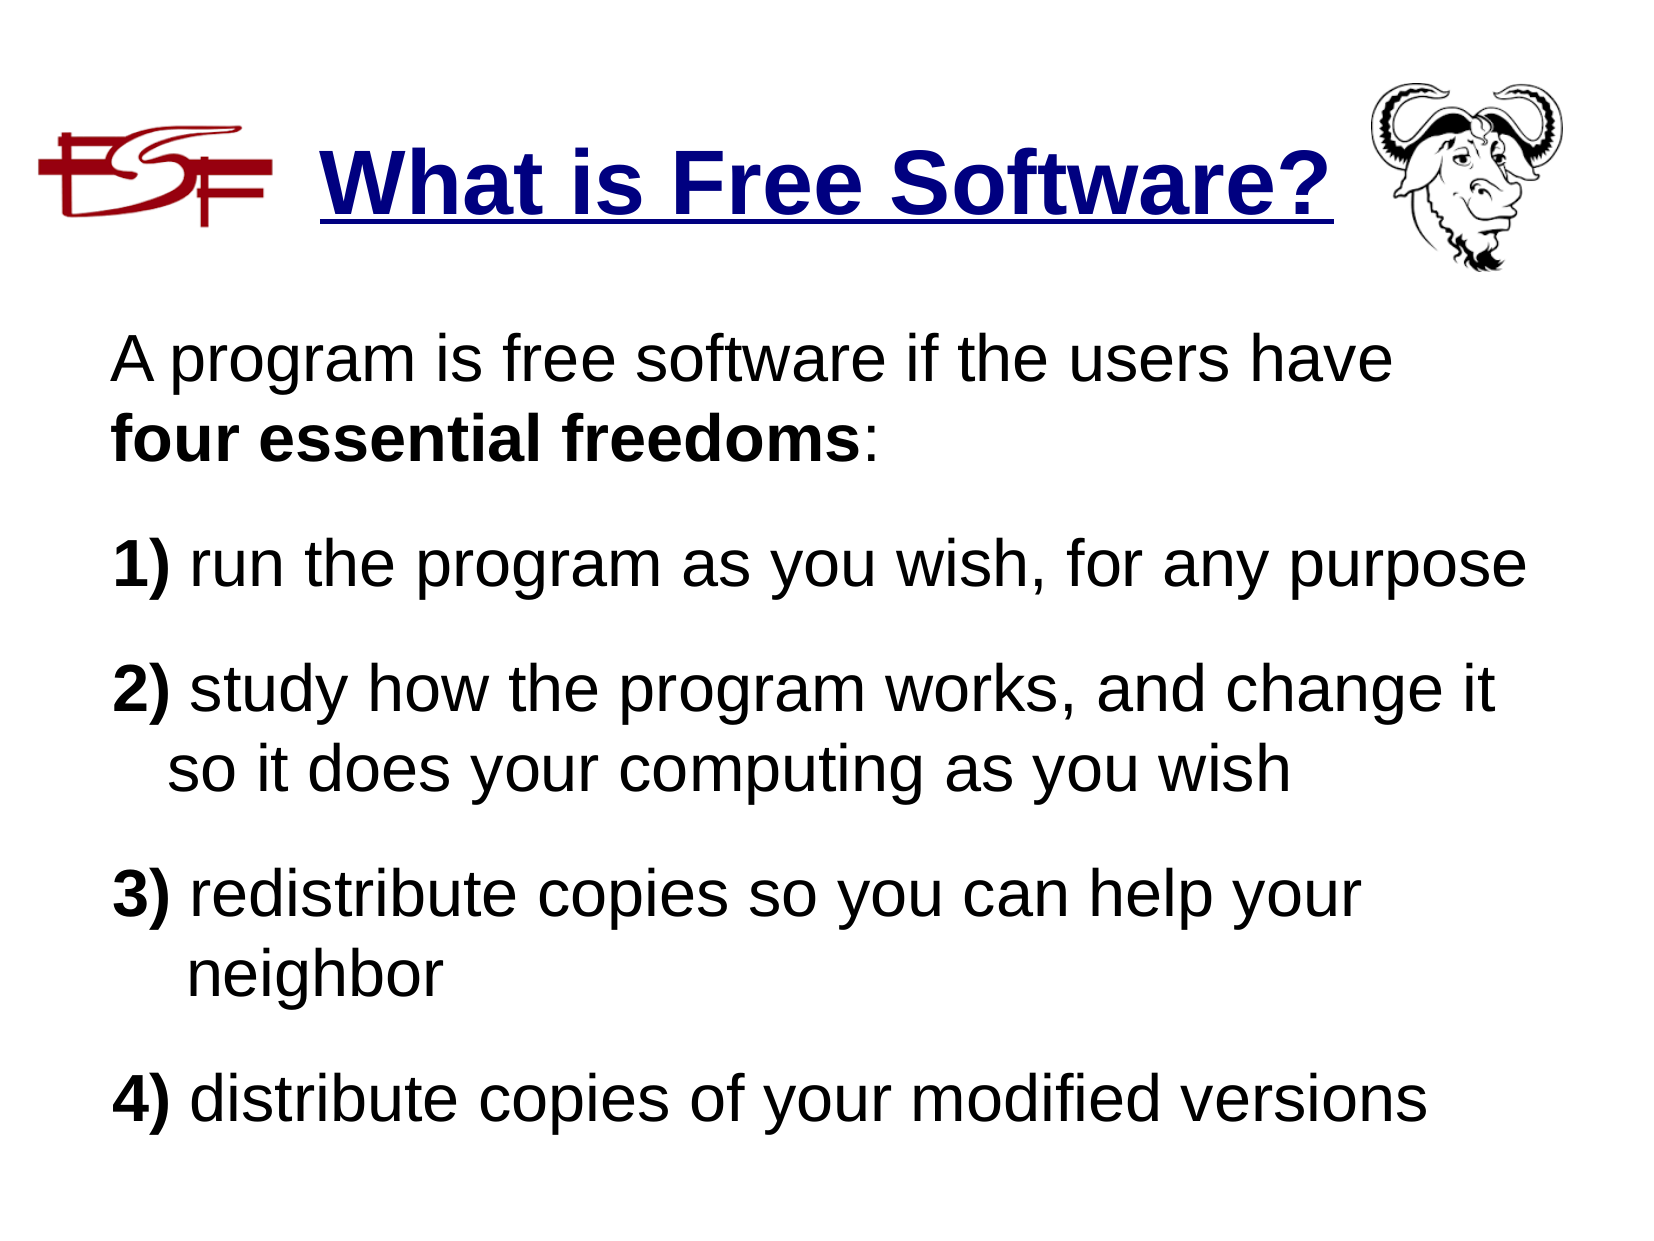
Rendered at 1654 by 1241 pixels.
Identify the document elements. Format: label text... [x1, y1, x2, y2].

picture [35, 56, 276, 297]
text_box A program is free software if the users have four essential freedoms: 1) run the program as you wish, for any purpose 2) study how the program works, and change it so it does your computing as you wish 3) redistribute copies so you can help your neighbor 4) distribute copies of your modified versions [75, 270, 1538, 1137]
title What is Free Software? [82, 77, 1571, 288]
picture [1371, 83, 1563, 272]
